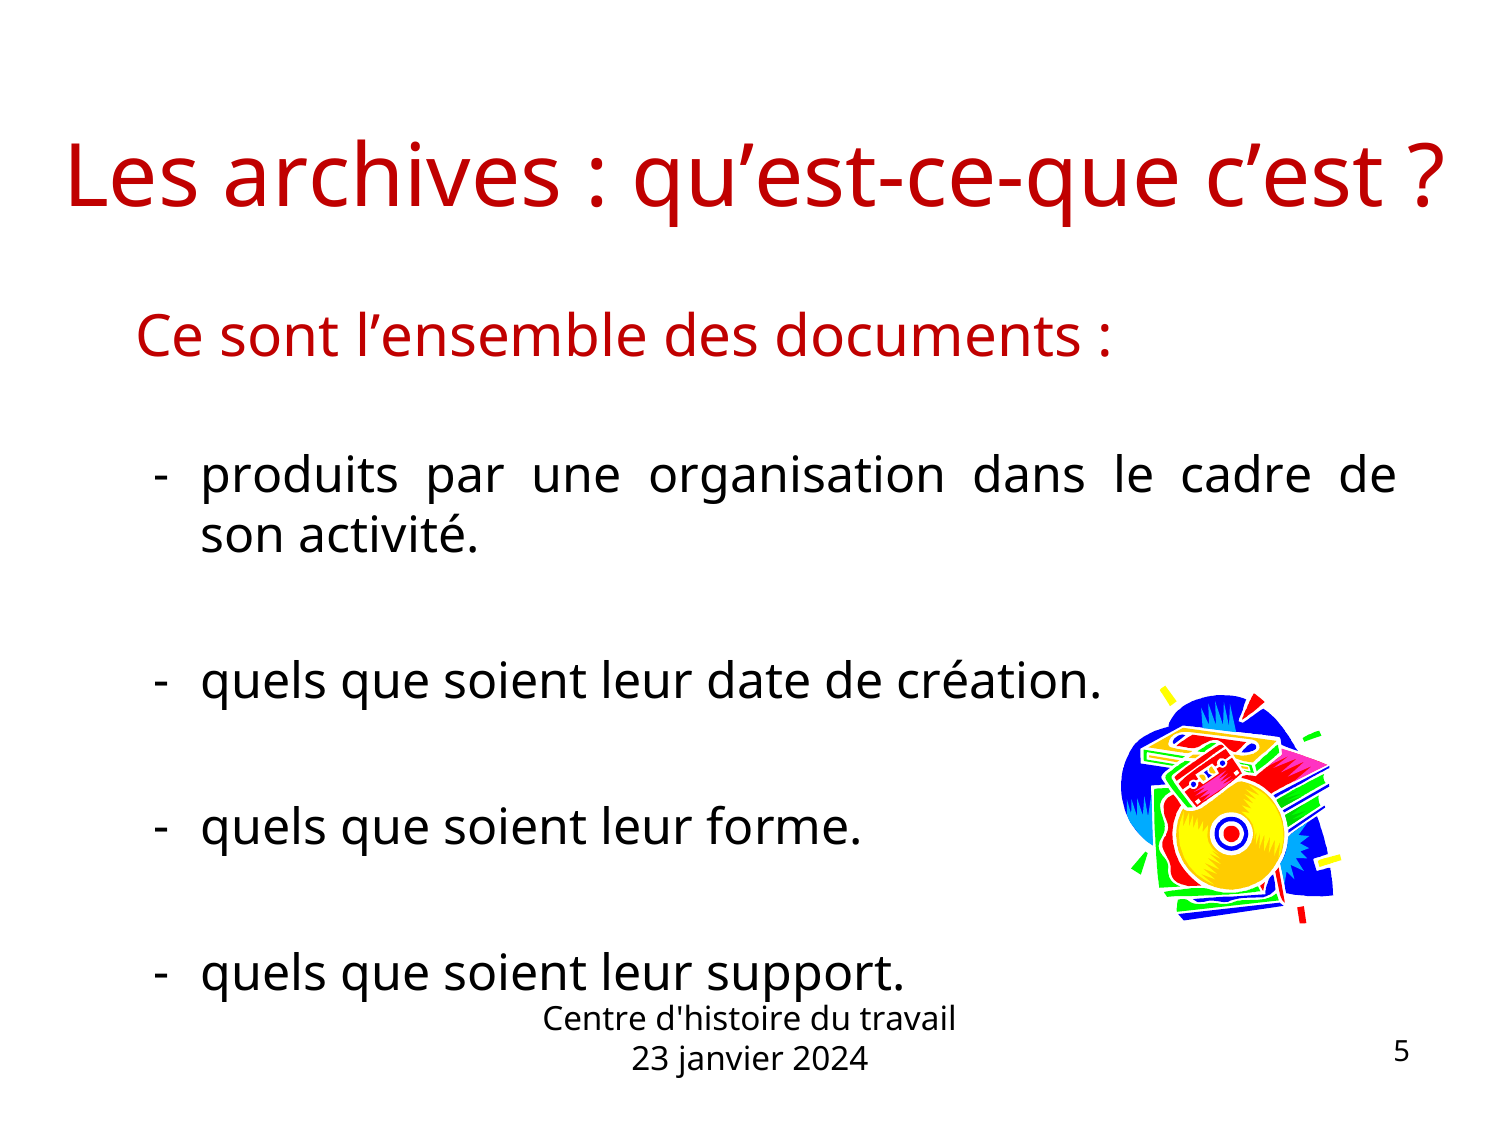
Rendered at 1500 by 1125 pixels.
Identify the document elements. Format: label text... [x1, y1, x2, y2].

text_box Centre d'histoire du travail 23 janvier 2024 [512, 989, 988, 1068]
text_box <numéro> [1074, 1024, 1426, 1103]
text_box Ce sont l’ensemble des documents : produits par une organisation dans le cadre de son activité. quels que soient leur date de création. quels que soient leur forme. quels que soient leur support. [63, 290, 1414, 804]
text_box Les archives : qu’est-ce-que c’est ? [41, 78, 1468, 266]
picture [1116, 680, 1347, 929]
